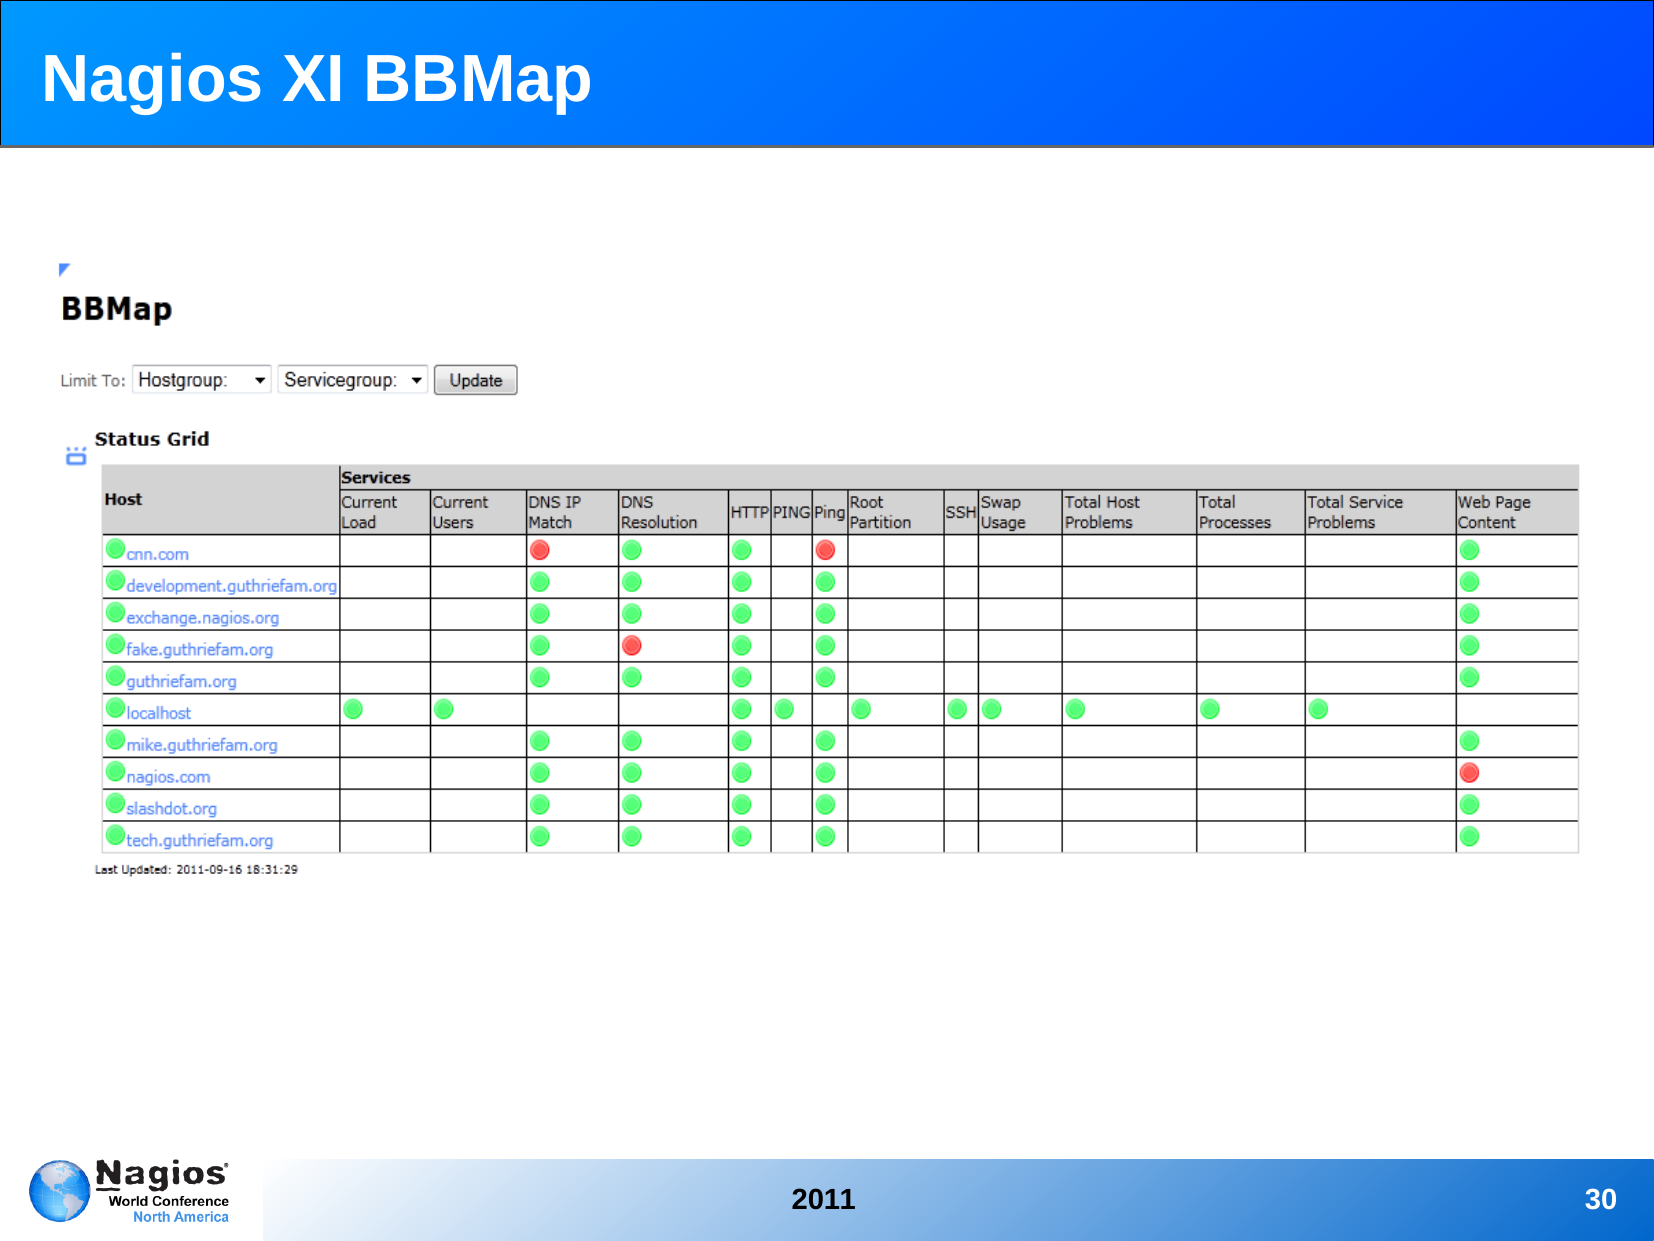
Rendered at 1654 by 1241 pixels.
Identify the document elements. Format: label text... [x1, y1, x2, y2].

picture [51, 255, 1589, 901]
title Nagios XI BBMap [41, 29, 1576, 127]
picture [29, 1159, 229, 1235]
